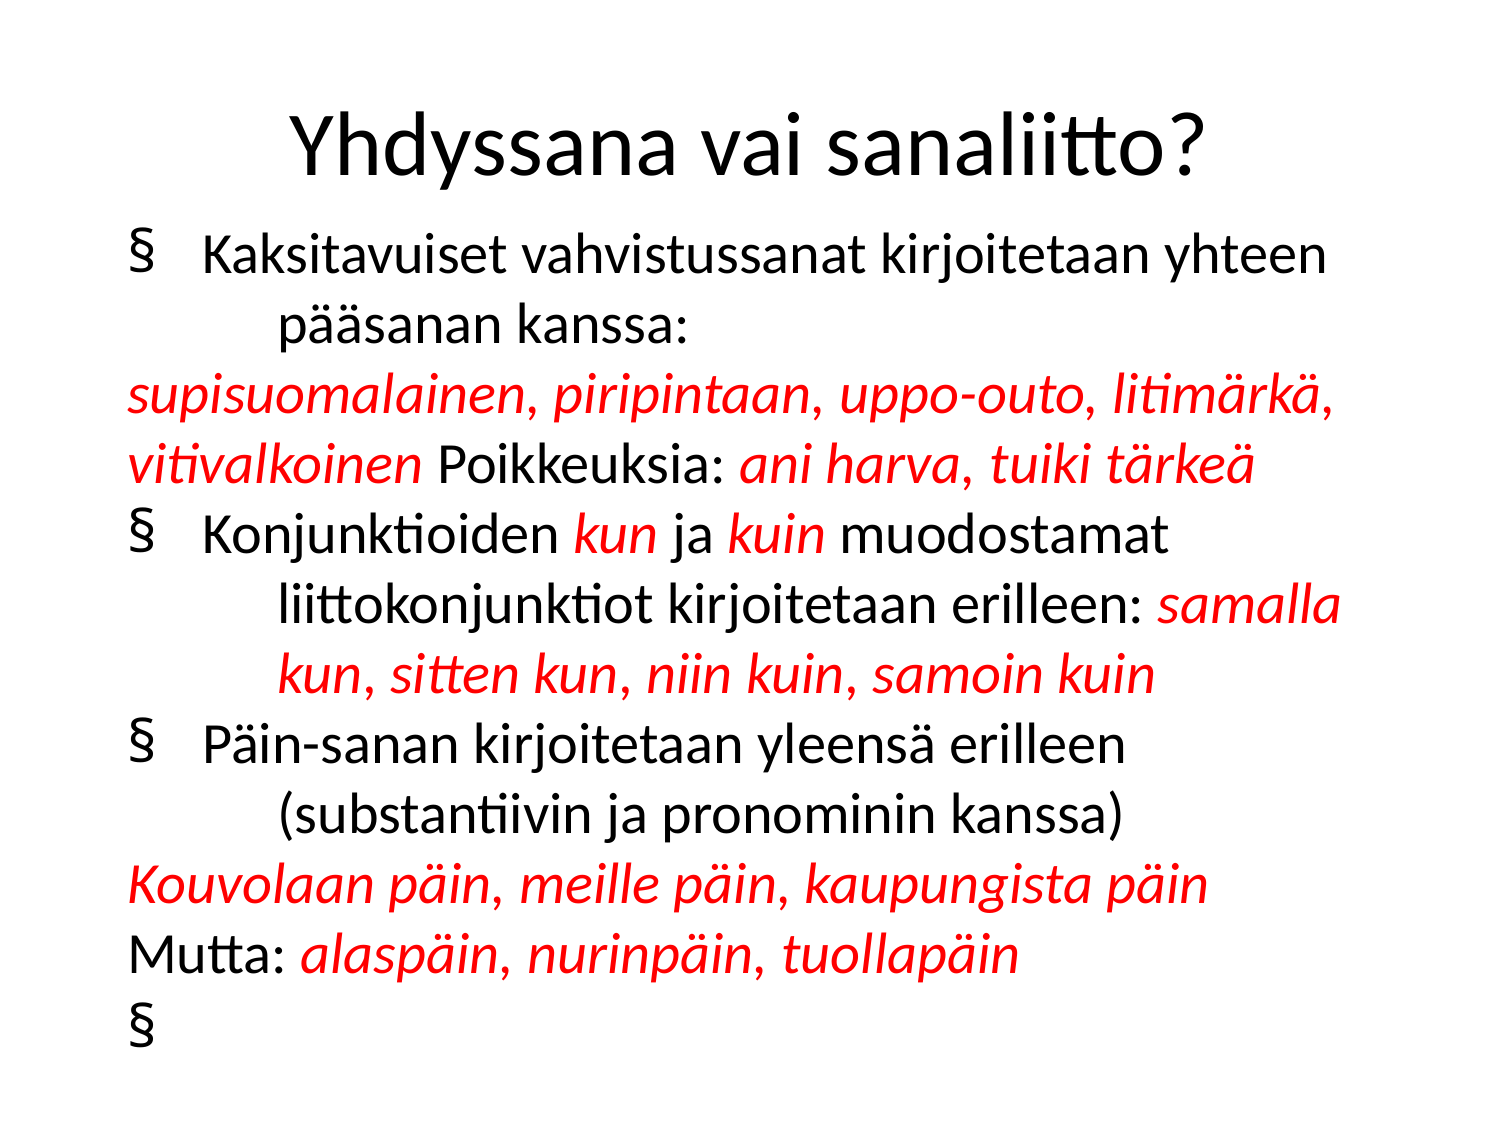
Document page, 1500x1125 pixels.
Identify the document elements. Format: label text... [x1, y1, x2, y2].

text_box Kaksitavuiset vahvistussanat kirjoitetaan yhteen pääsanan kanssa: supisuomalainen, piripintaan, uppo-outo, litimärkä, vitivalkoinen Poikkeuksia: ani harva, tuiki tärkeä Konjunktioiden kun ja kuin muodostamat liittokonjunktiot kirjoitetaan erilleen: samalla kun, sitten kun, niin kuin, samoin kuin Päin-sanan kirjoitetaan yleensä erilleen (substantiivin ja pronominin kanssa) Kouvolaan päin, meille päin, kaupungista päin Mutta: alaspäin, nurinpäin, tuollapäin [112, 208, 1436, 1125]
title Yhdyssana vai sanaliitto? [75, 45, 1426, 233]
